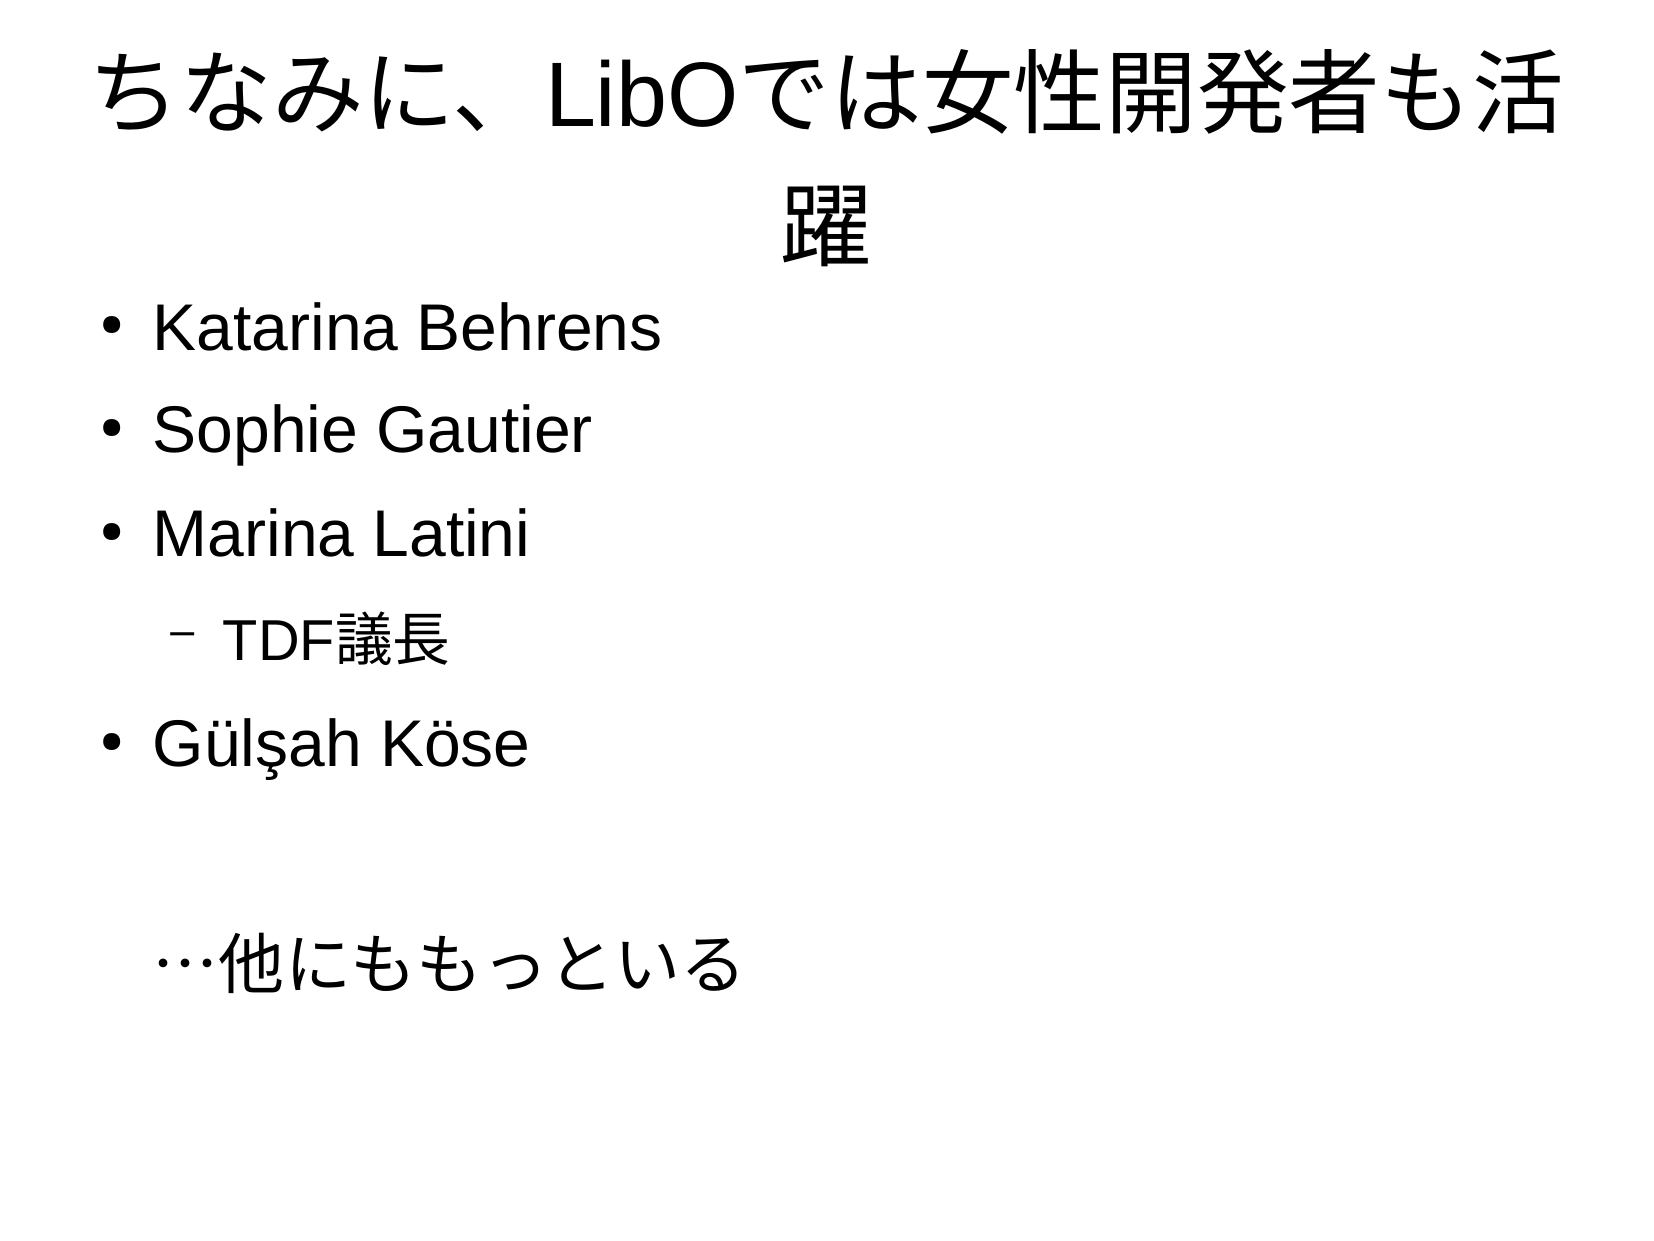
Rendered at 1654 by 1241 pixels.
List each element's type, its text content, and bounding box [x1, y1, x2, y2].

list Katarina Behrens Sophie Gautier Marina Latini TDF議長 Gülşah Köse …他にももっといる [82, 290, 1571, 1010]
title ちなみに、LibOでは女性開発者も活躍 [82, 49, 1571, 257]
